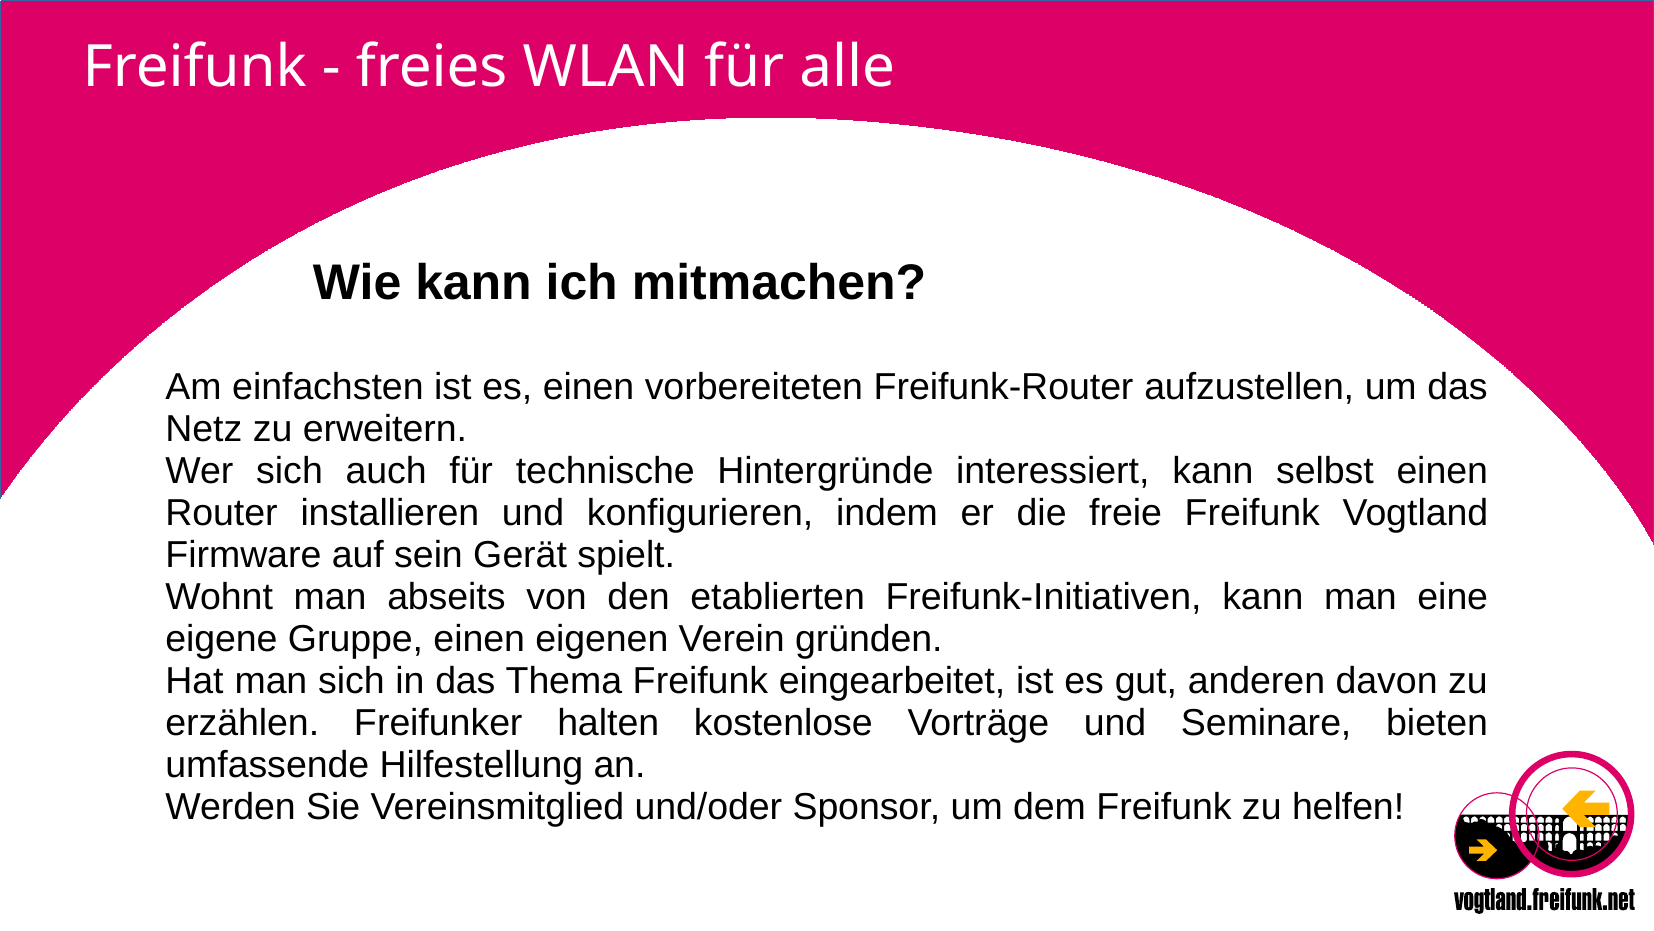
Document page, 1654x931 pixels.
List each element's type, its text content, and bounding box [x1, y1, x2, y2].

title Freifunk - freies WLAN für alle [82, 17, 1571, 111]
text_box [0, 0, 1654, 931]
picture [1452, 749, 1636, 916]
subtitle Wie kann ich mitmachen? Am einfachsten ist es, einen vorbereiteten Freifunk-Router aufzustellen, um das Netz zu erweitern. Wer sich auch für technische Hintergründe interessiert, kann selbst einen Router installieren und konfigurieren, indem er die freie Freifunk Vogtland Firmware auf sein Gerät spielt. Wohnt man abseits von den etablierten Freifunk-Initiativen, kann man eine eigene Gruppe, einen eigenen Verein gründen. Hat man sich in das Thema Freifunk eingearbeitet, ist es gut, anderen davon zu erzählen. Freifunker halten kostenlose Vorträge und Seminare, bieten umfassende Hilfestellung an. Werden Sie Vereinsmitglied und/oder Sponsor, um dem Freifunk zu helfen! [165, 192, 1489, 890]
